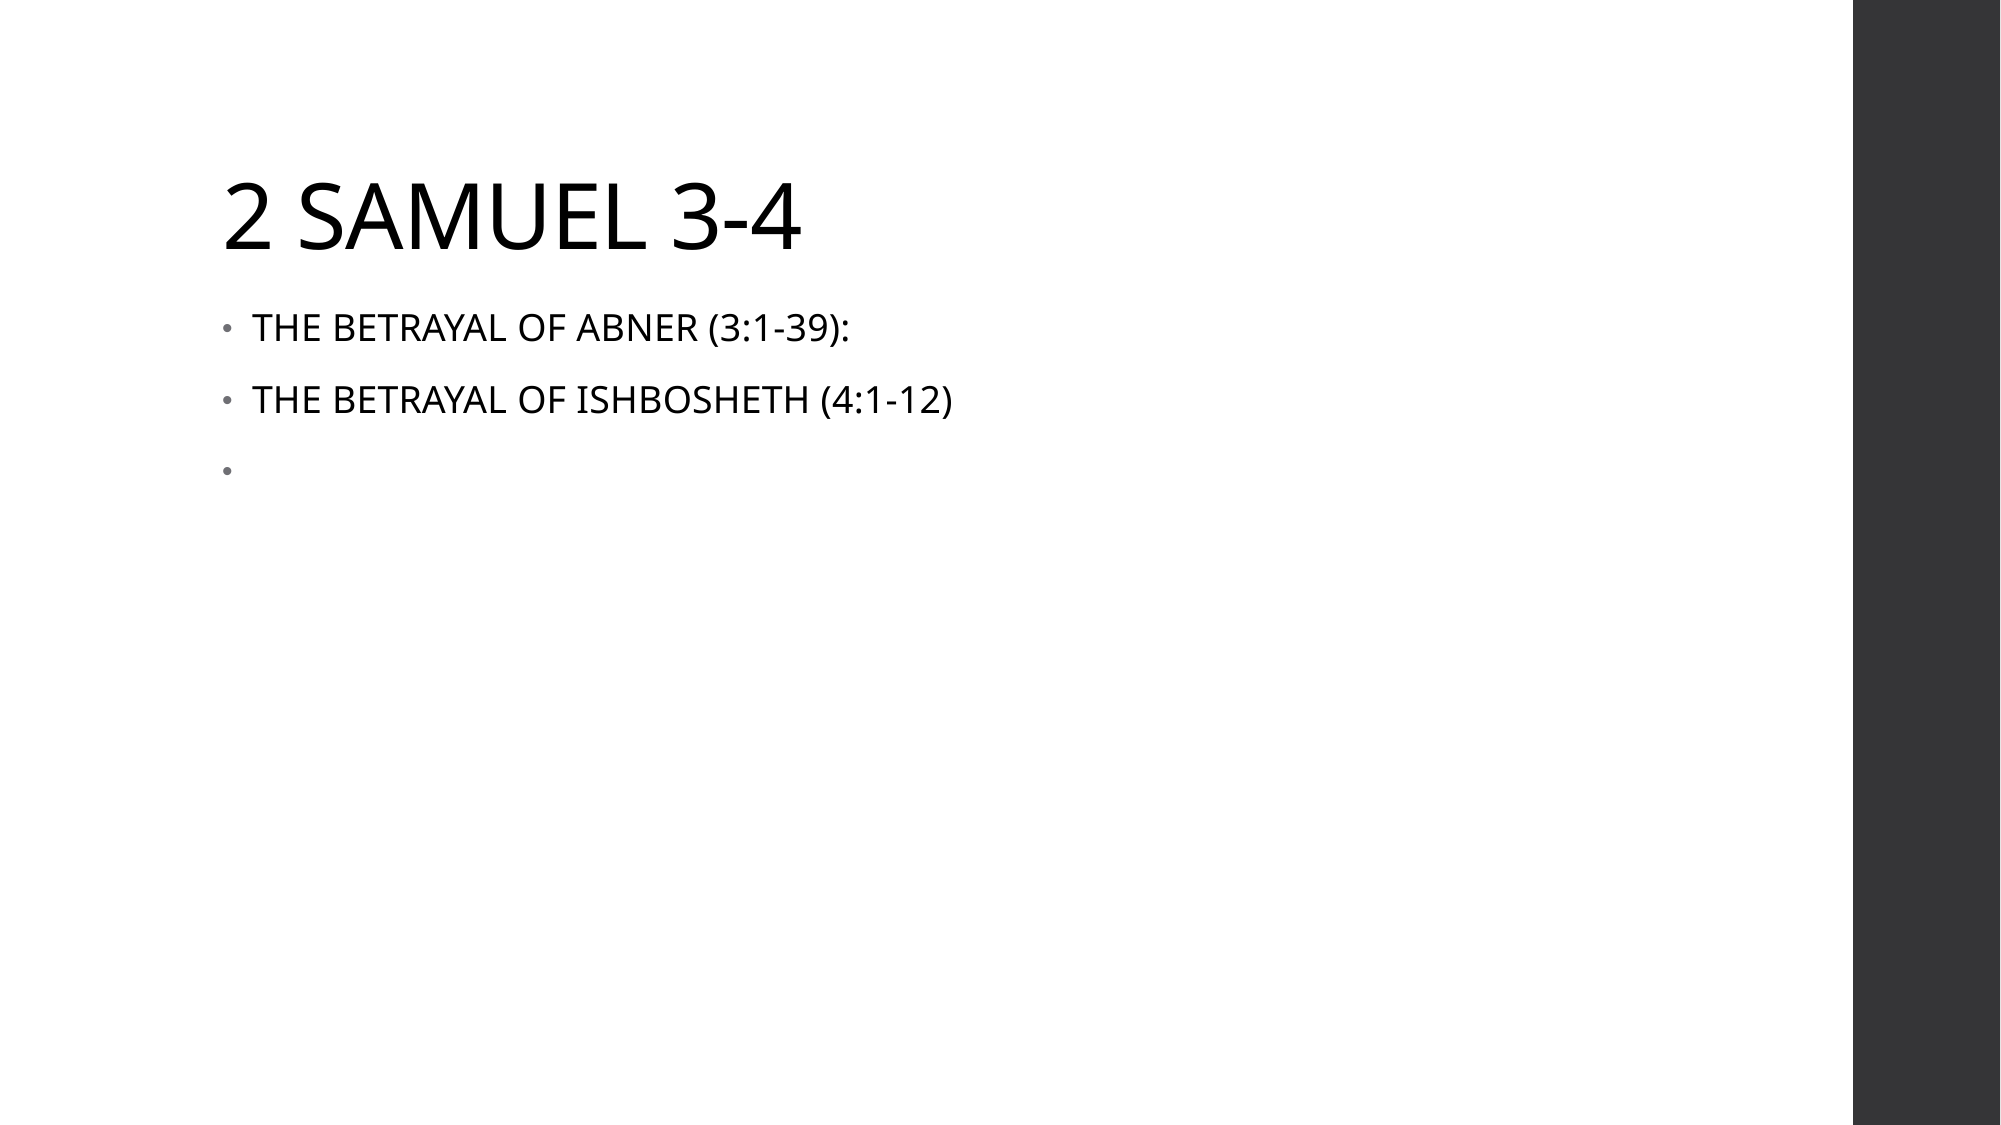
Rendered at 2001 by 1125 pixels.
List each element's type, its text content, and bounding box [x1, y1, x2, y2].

title 2 SAMUEL 3-4 [206, 60, 1797, 278]
list THE BETRAYAL OF ABNER (3:1-39): THE BETRAYAL OF ISHBOSHETH (4:1-12) [206, 299, 1617, 1014]
